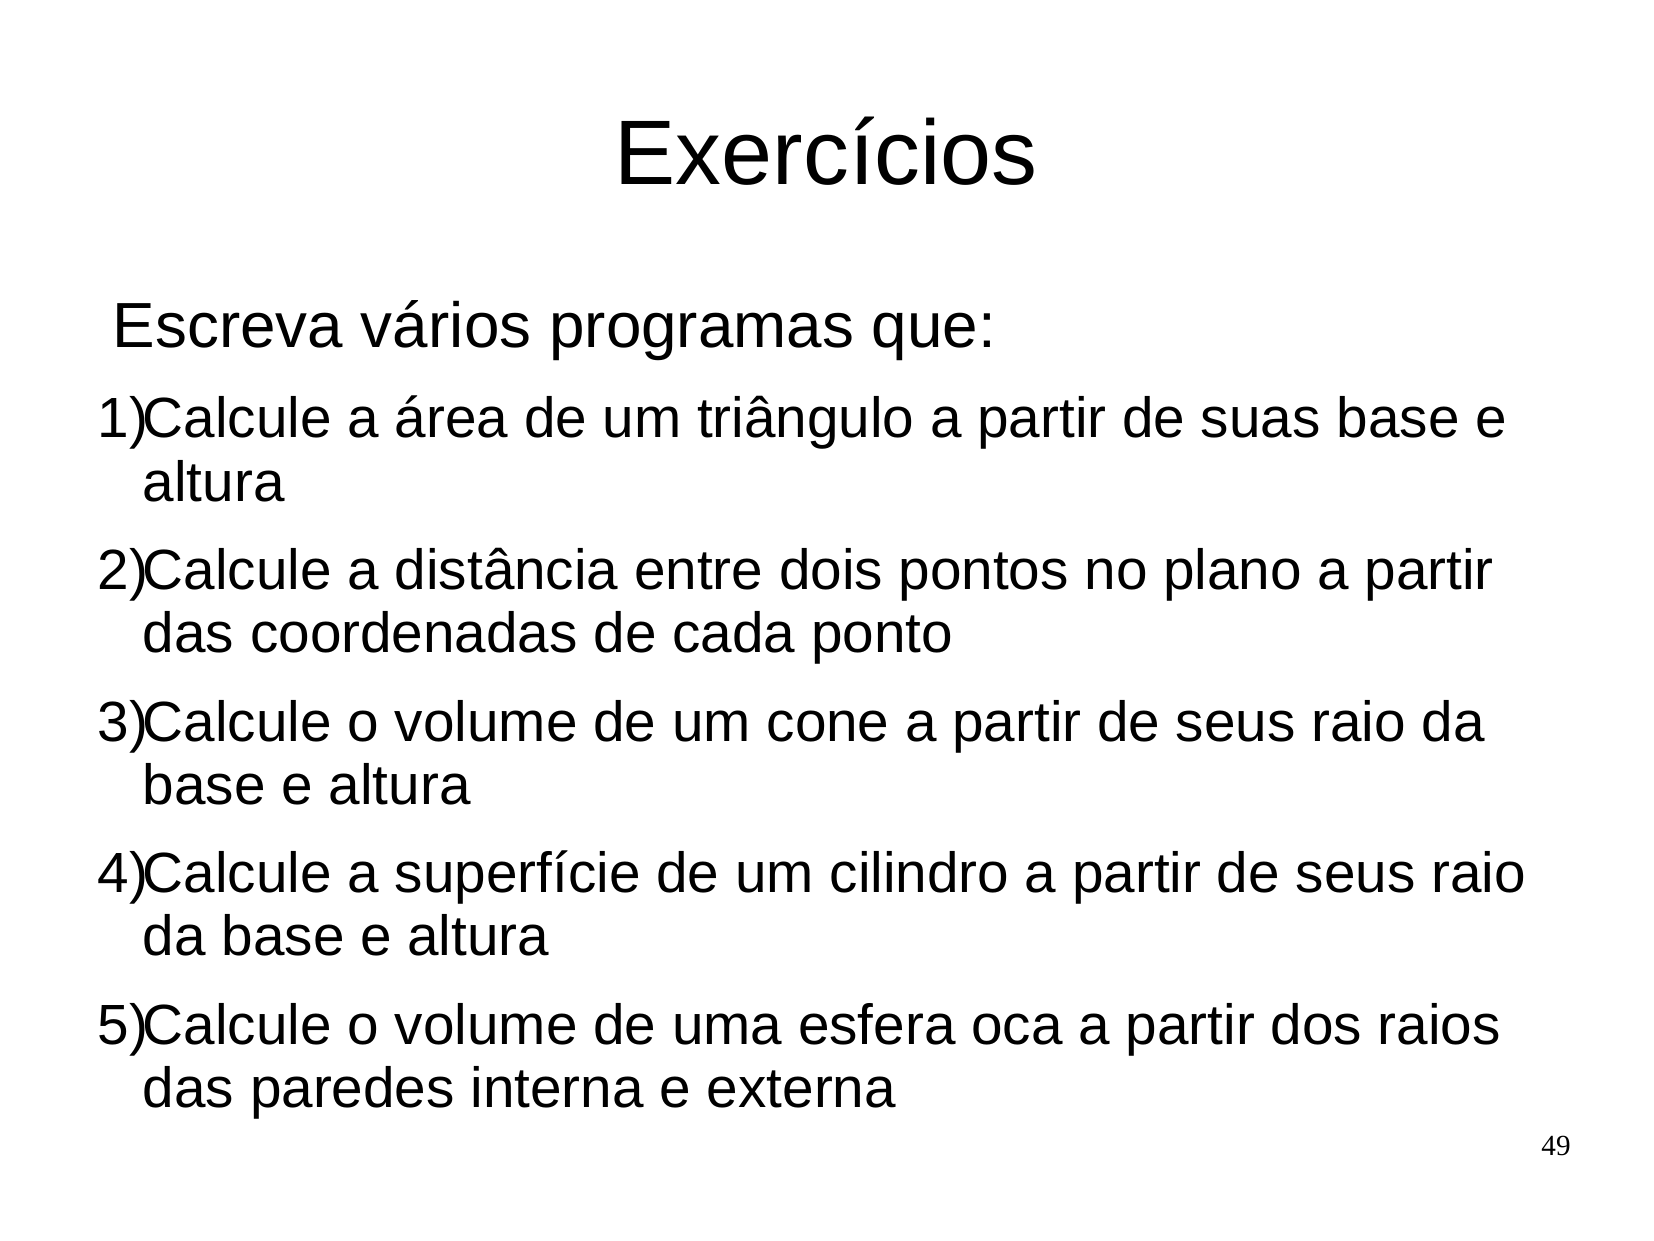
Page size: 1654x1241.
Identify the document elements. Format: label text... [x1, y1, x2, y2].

title Exercícios [82, 49, 1571, 257]
list Escreva vários programas que: Calcule a área de um triângulo a partir de suas base e altura Calcule a distância entre dois pontos no plano a partir das coordenadas de cada ponto Calcule o volume de um cone a partir de seus raio da base e altura Calcule a superfície de um cilindro a partir de seus raio da base e altura Calcule o volume de uma esfera oca a partir dos raios das paredes interna e externa [82, 290, 1571, 1123]
